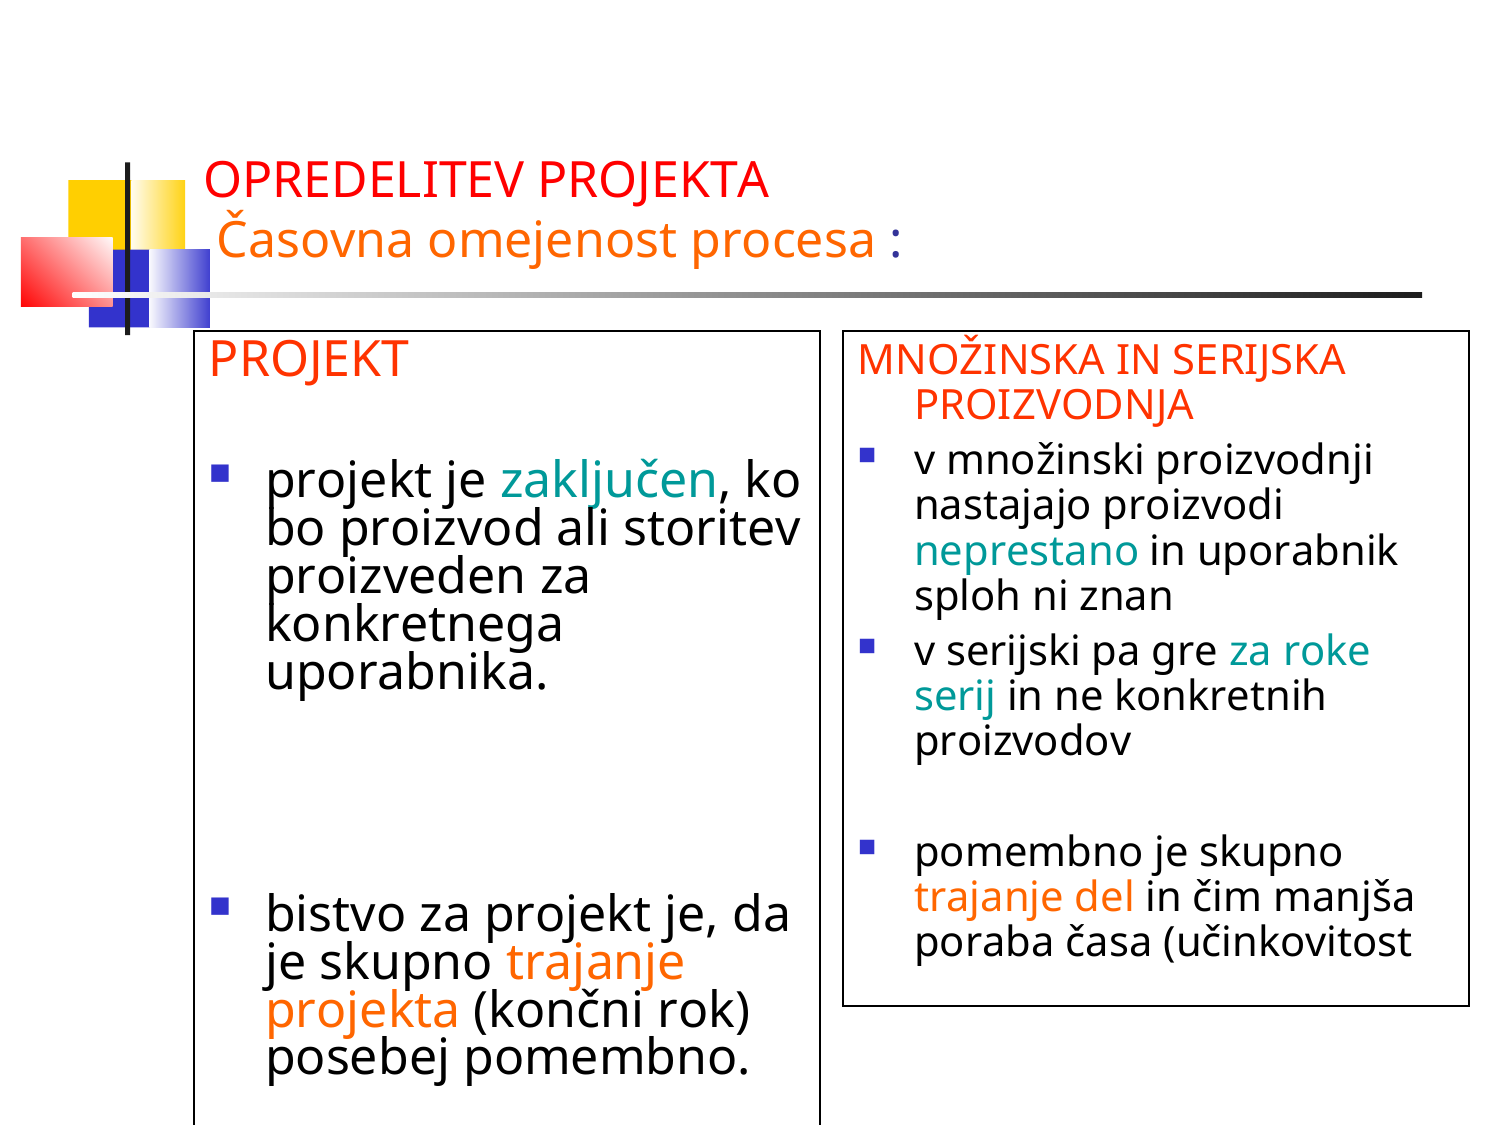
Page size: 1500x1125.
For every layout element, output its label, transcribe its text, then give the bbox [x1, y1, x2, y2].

list PROJEKT projekt je zaključen, ko bo proizvod ali storitev proizveden za konkretnega uporabnika. bistvo za projekt je, da je skupno trajanje projekta (končni rok) posebej pomembno. [193, 331, 820, 1125]
list MNOŽINSKA IN SERIJSKA PROIZVODNJA v množinski proizvodnji nastajajo proizvodi neprestano in uporabnik sploh ni znan v serijski pa gre za roke serij in ne konkretnih proizvodov pomembno je skupno trajanje del in čim manjša poraba časa (učinkovitost [842, 331, 1469, 1007]
title OPREDELITEV PROJEKTA Časovna omejenost procesa : [188, 35, 1468, 276]
